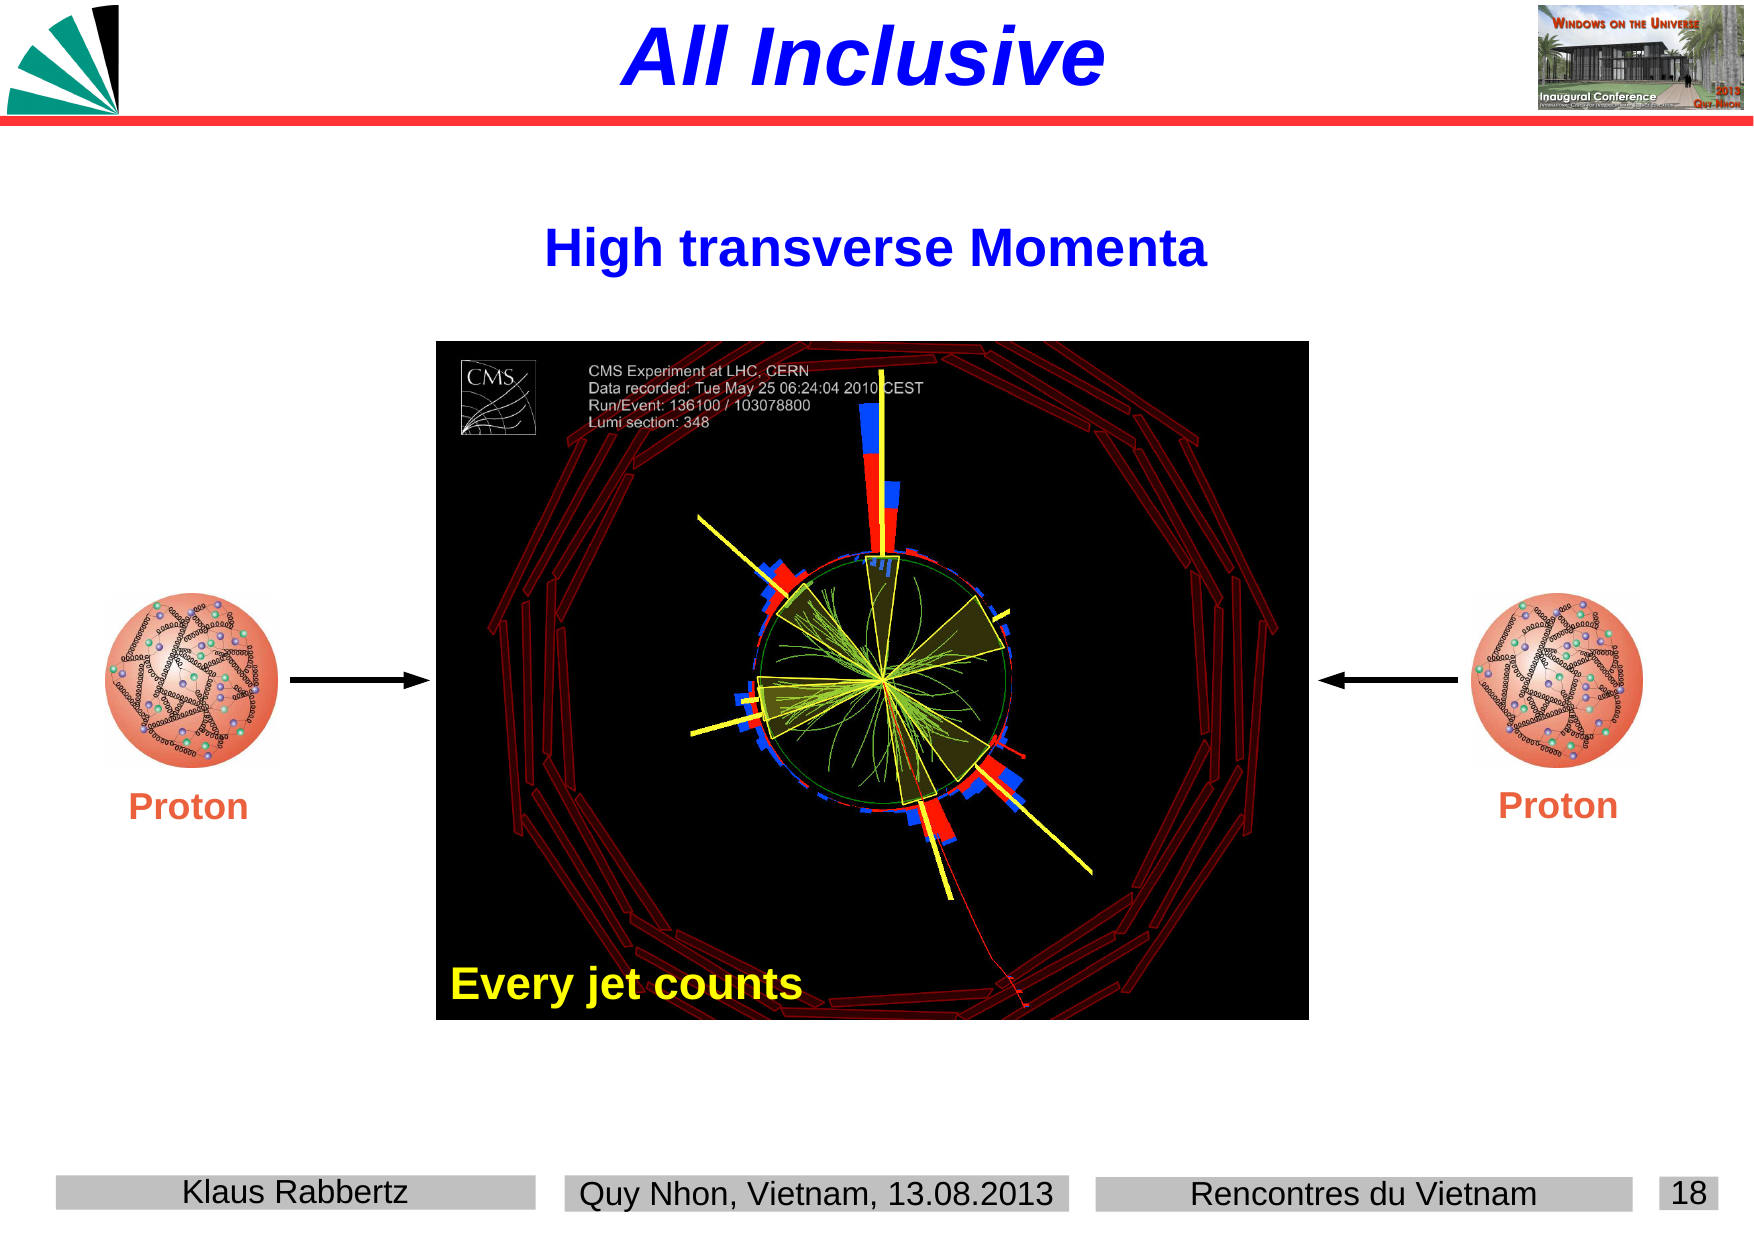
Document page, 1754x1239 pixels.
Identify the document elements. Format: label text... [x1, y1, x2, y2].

text_box Proton [116, 779, 263, 834]
picture [7, 5, 119, 116]
text_box Every jet counts [437, 951, 816, 1016]
picture [1606, 5, 1744, 110]
title All Inclusive [123, 0, 1606, 114]
text_box High transverse Momenta [532, 212, 1221, 285]
picture [1471, 593, 1643, 769]
text_box Proton [1486, 778, 1632, 834]
picture [105, 593, 278, 769]
picture [436, 341, 1309, 1020]
